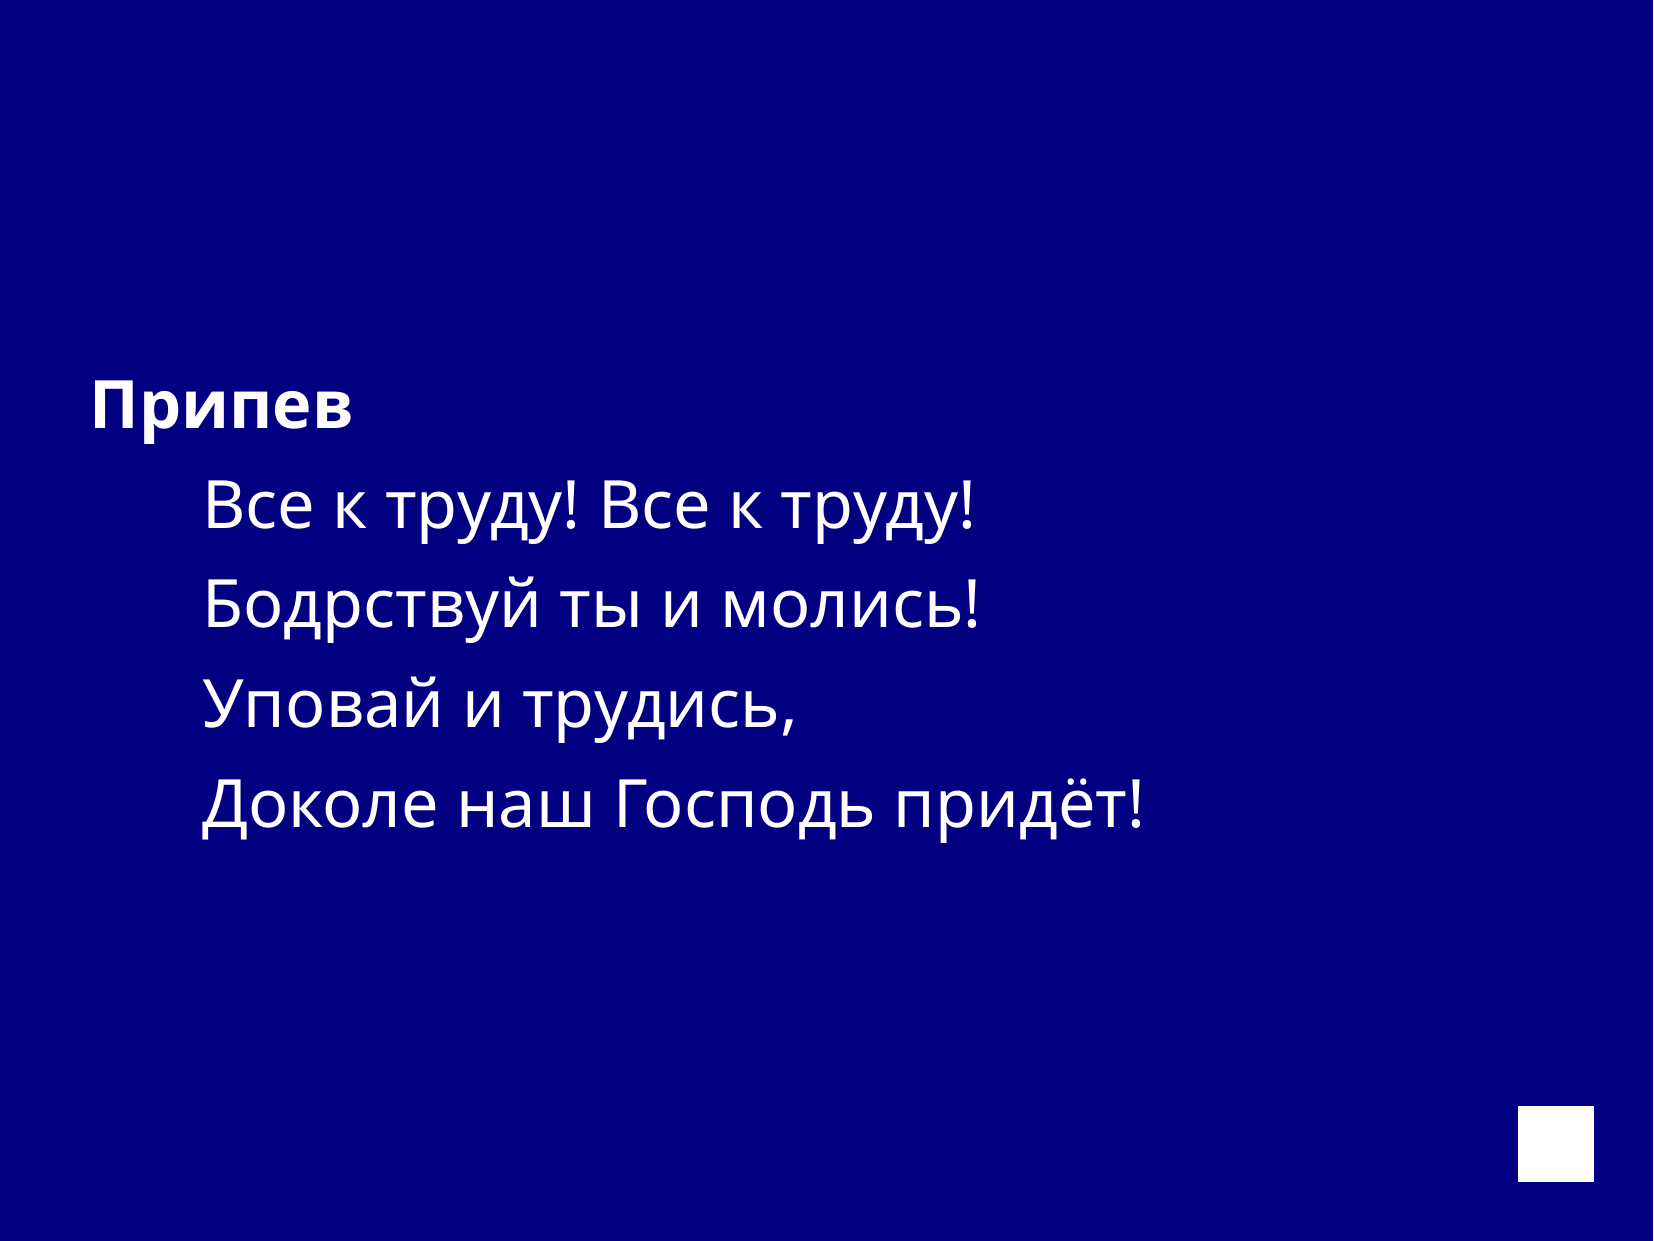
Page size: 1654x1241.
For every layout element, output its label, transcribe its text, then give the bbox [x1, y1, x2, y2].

text_box [1518, 1106, 1594, 1182]
text_box Припев Все к труду! Все к труду! Бодрствуй ты и молись! Уповай и трудись, Доколе наш Господь придёт! [75, 150, 1576, 1163]
